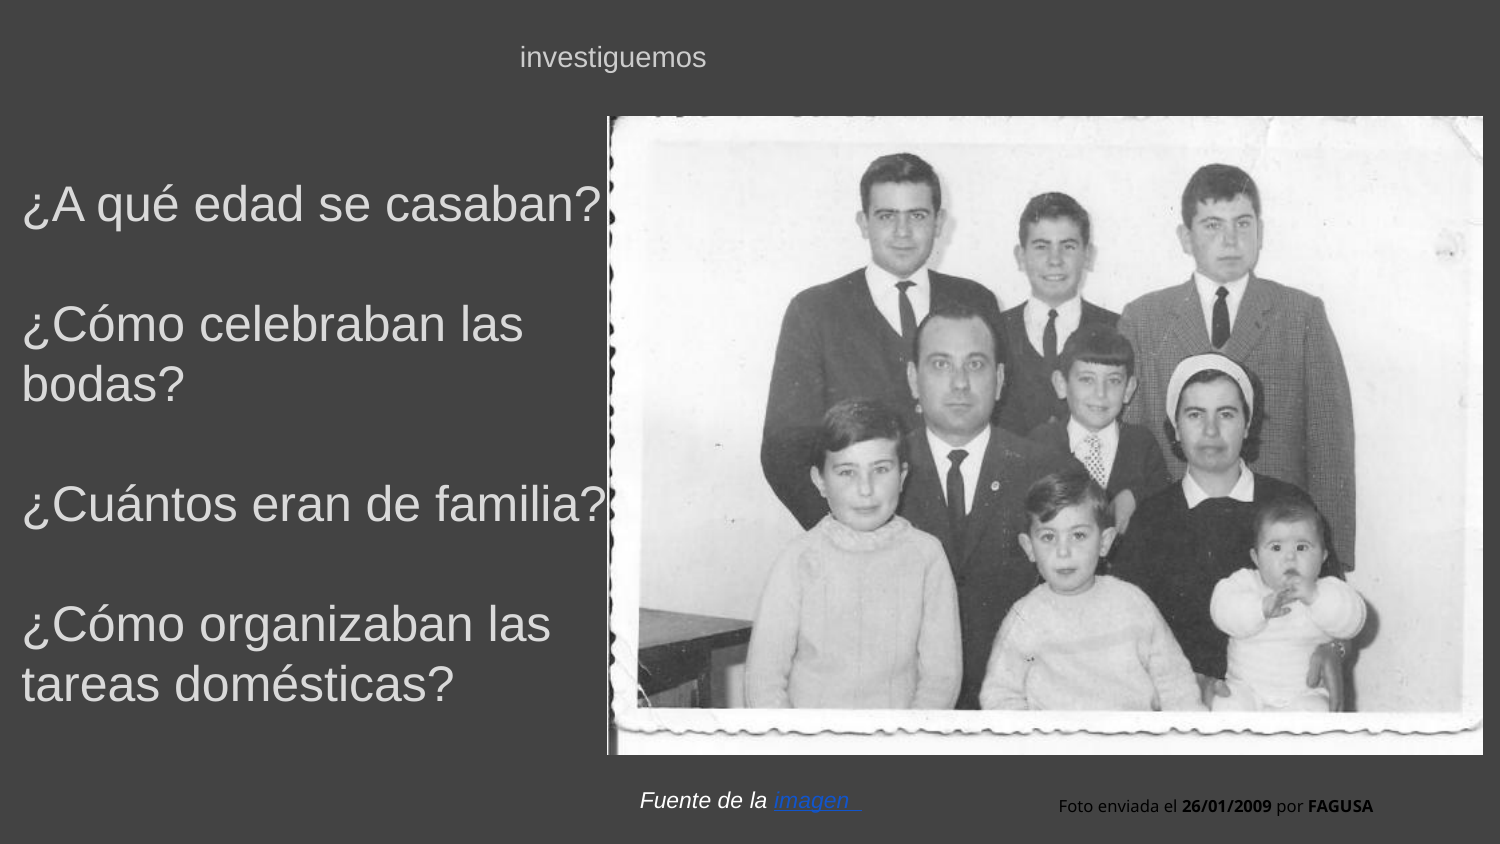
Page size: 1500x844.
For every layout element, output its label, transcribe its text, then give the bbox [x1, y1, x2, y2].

text_box Fuente de la imagen [624, 769, 1500, 829]
picture [607, 116, 1483, 755]
text_box ¿A qué edad se casaban? ¿Cómo celebraban las bodas? ¿Cuántos eran de familia? ¿Cómo organizaban las tareas domésticas? [6, 156, 648, 724]
text_box investiguemos [53, 31, 1174, 124]
